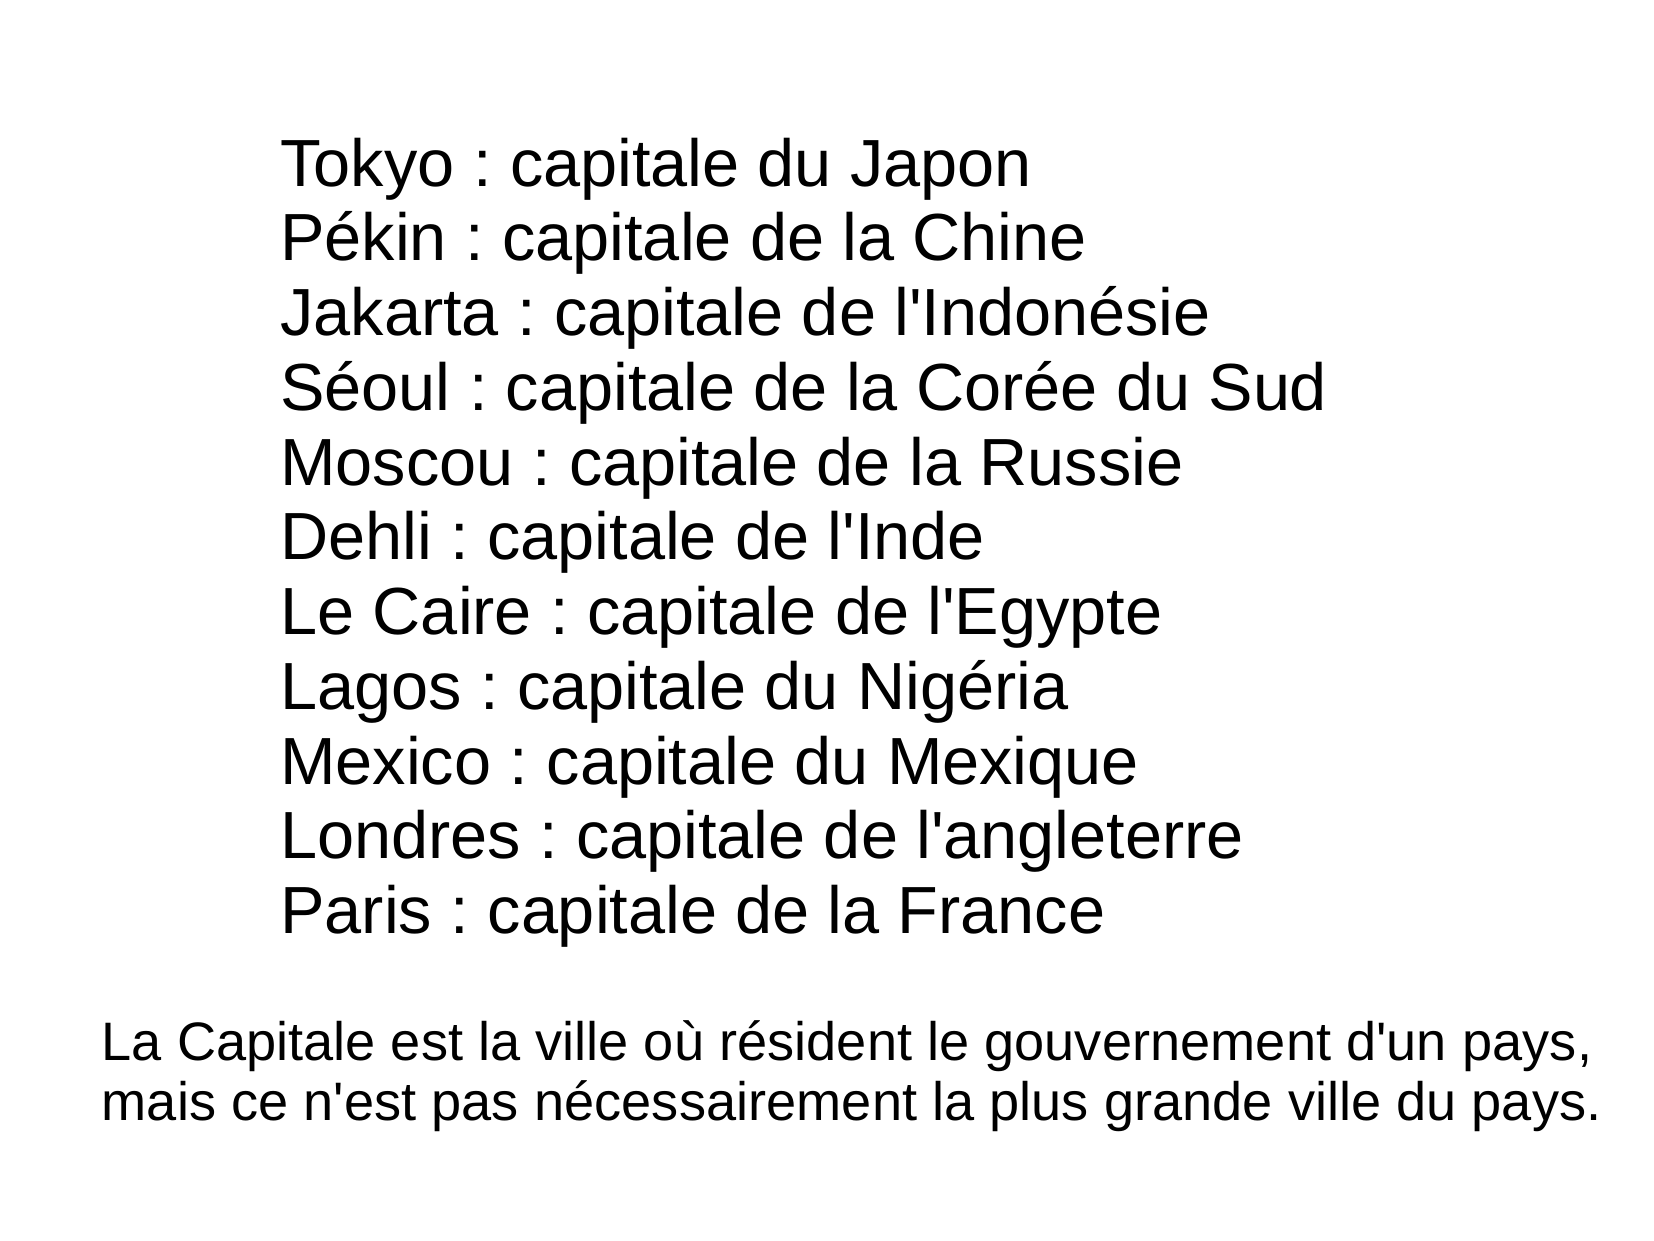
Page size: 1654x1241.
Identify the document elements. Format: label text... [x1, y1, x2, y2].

text_box Tokyo : capitale du Japon Pékin : capitale de la Chine Jakarta : capitale de l'Indonésie Séoul : capitale de la Corée du Sud Moscou : capitale de la Russie Dehli : capitale de l'Inde Le Caire : capitale de l'Egypte Lagos : capitale du Nigéria Mexico : capitale du Mexique Londres : capitale de l'angleterre Paris : capitale de la France [265, 118, 1343, 998]
text_box La Capitale est la ville où résident le gouvernement d'un pays, mais ce n'est pas nécessairement la plus grande ville du pays. [86, 1003, 1625, 1140]
